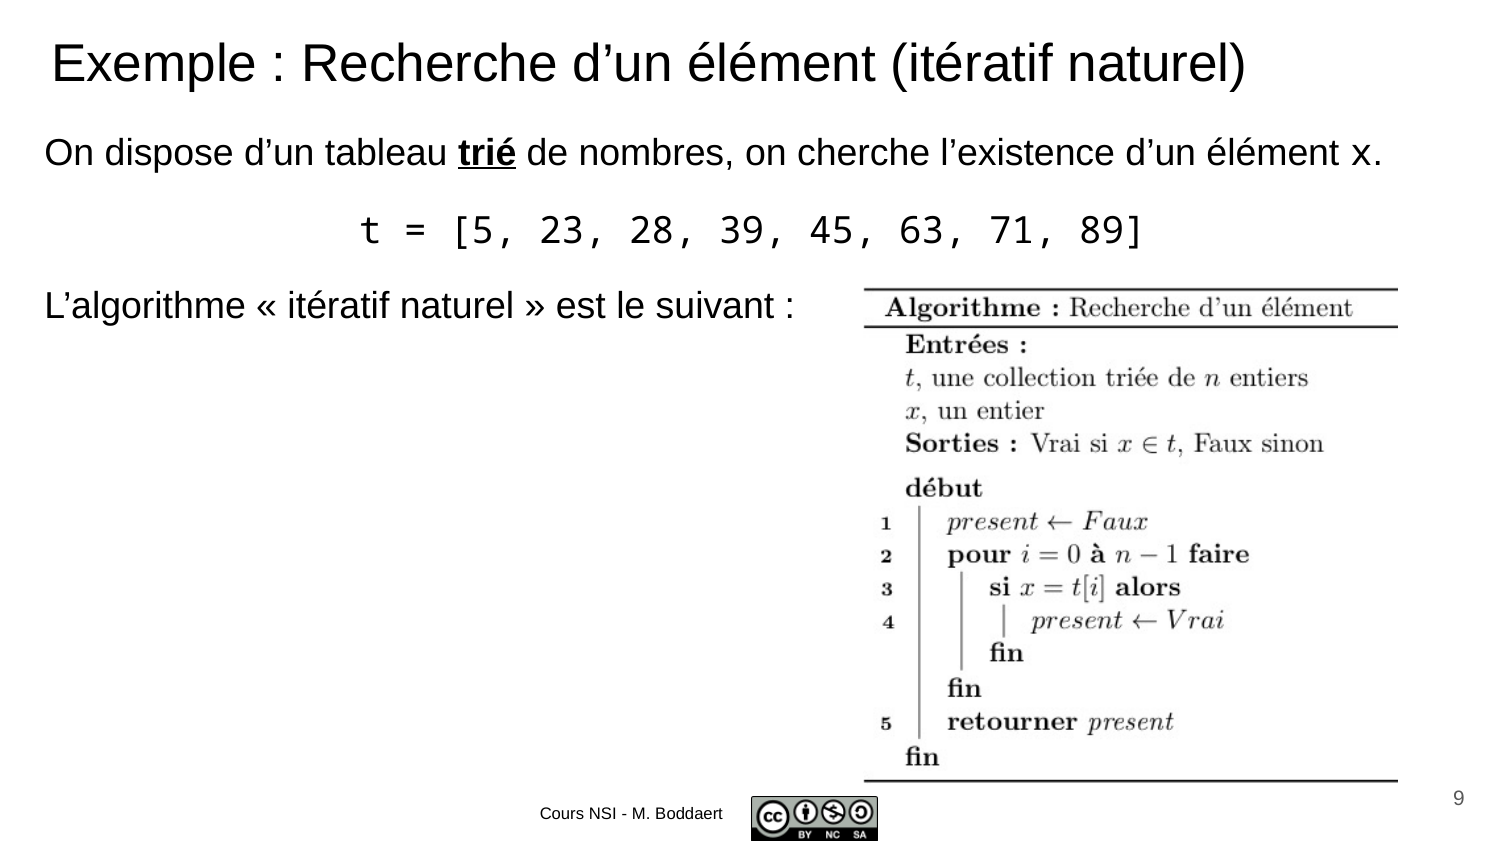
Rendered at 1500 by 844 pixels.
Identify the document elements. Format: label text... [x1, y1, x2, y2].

picture [751, 796, 878, 841]
text_box L’algorithme « itératif naturel » est le suivant : [29, 277, 856, 336]
text_box On dispose d’un tableau trié de nombres, on cherche l’existence d’un élément x. t = [5, 23, 28, 39, 45, 63, 71, 89] [29, 120, 1477, 296]
slide_number <numéro> [1389, 764, 1480, 830]
picture [863, 286, 1398, 784]
title Exemple : Recherche d’un élément (itératif naturel) [51, 13, 1449, 108]
